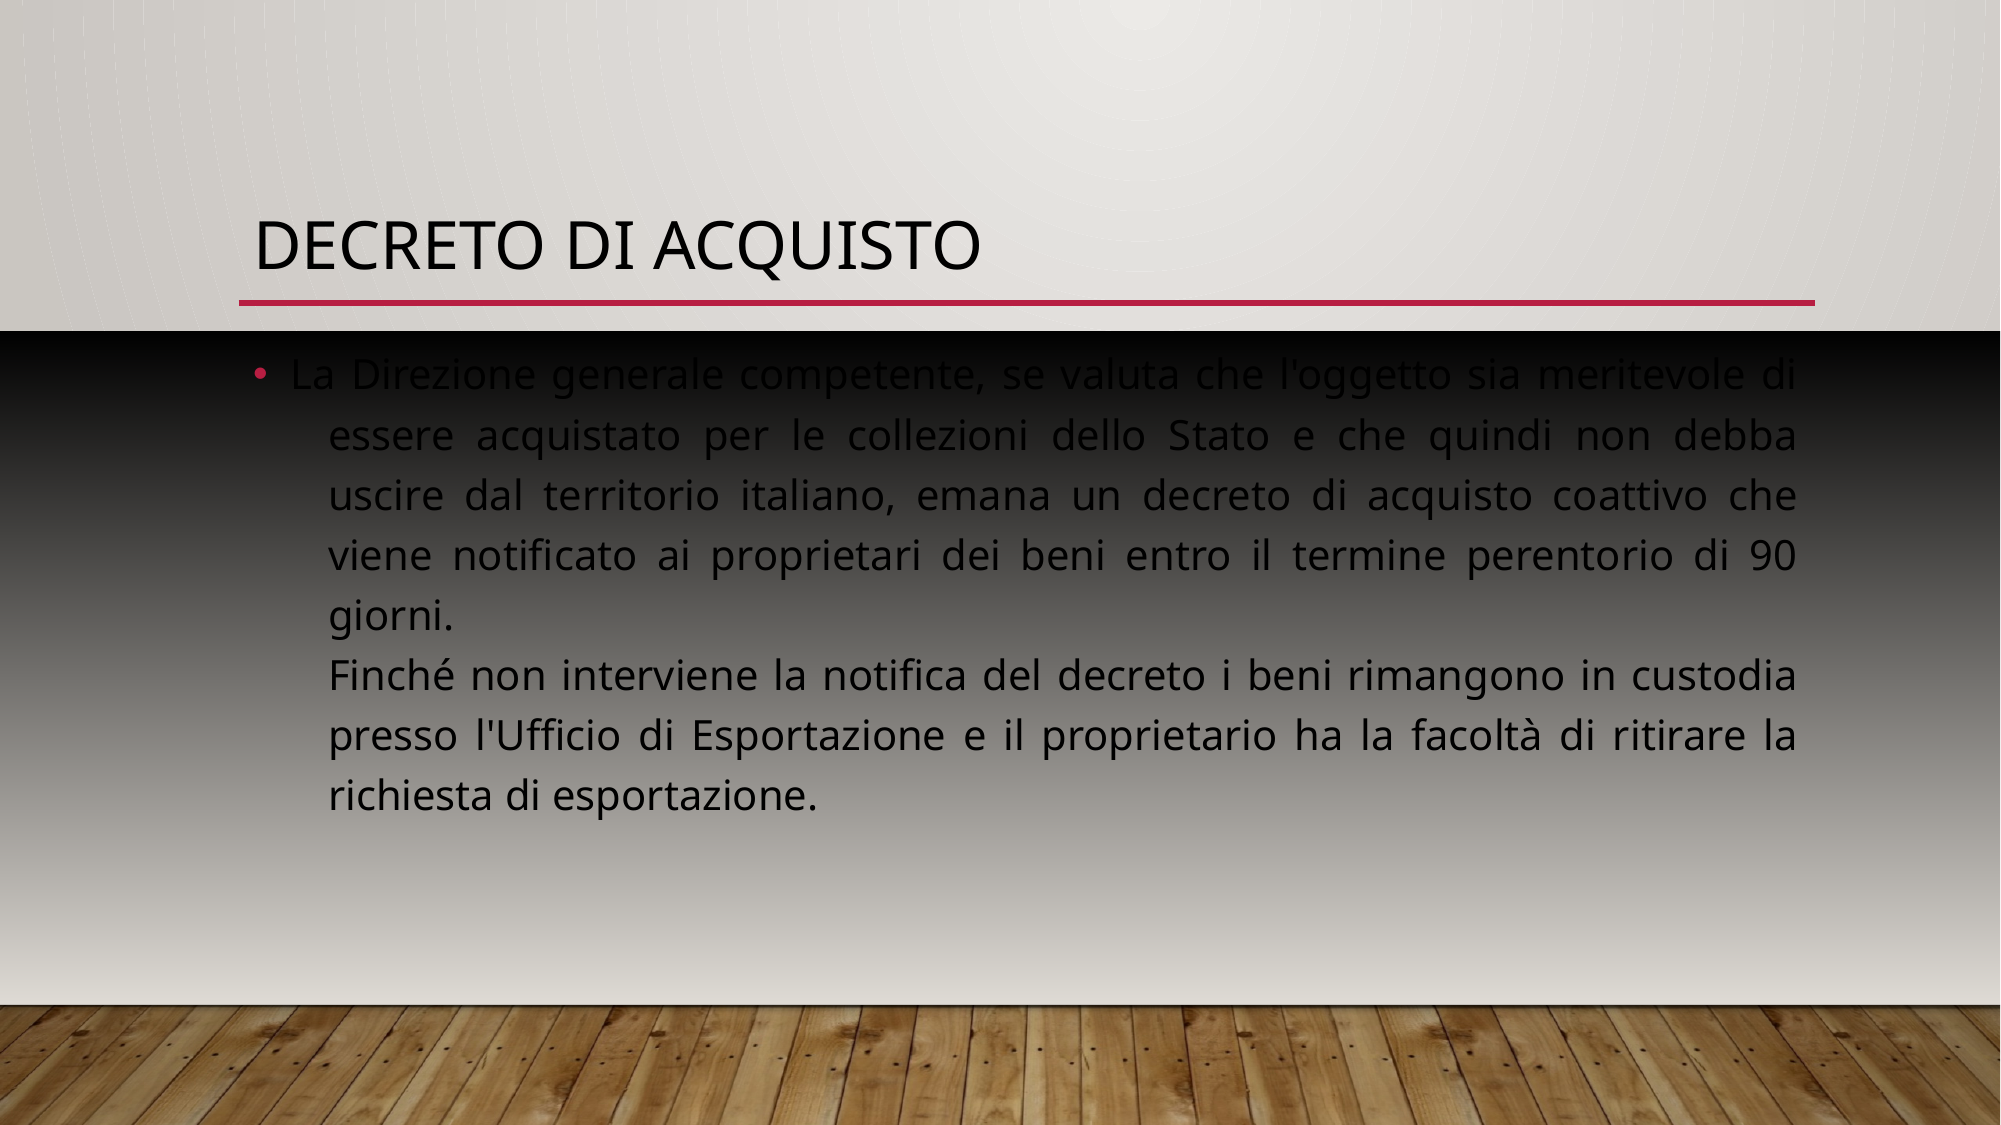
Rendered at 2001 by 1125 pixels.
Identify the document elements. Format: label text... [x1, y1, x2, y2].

title Decreto di acquisto [238, 131, 1814, 305]
list La Direzione generale competente, se valuta che l'oggetto sia meritevole di essere acquistato per le collezioni dello Stato e che quindi non debba uscire dal territorio italiano, emana un decreto di acquisto coattivo che viene notificato ai proprietari dei beni entro il termine perentorio di 90 giorni. Finché non interviene la notifica del decreto i beni rimangono in custodia presso l'Ufficio di Esportazione e il proprietario ha la facoltà di ritirare la richiesta di esportazione. [238, 330, 1814, 897]
